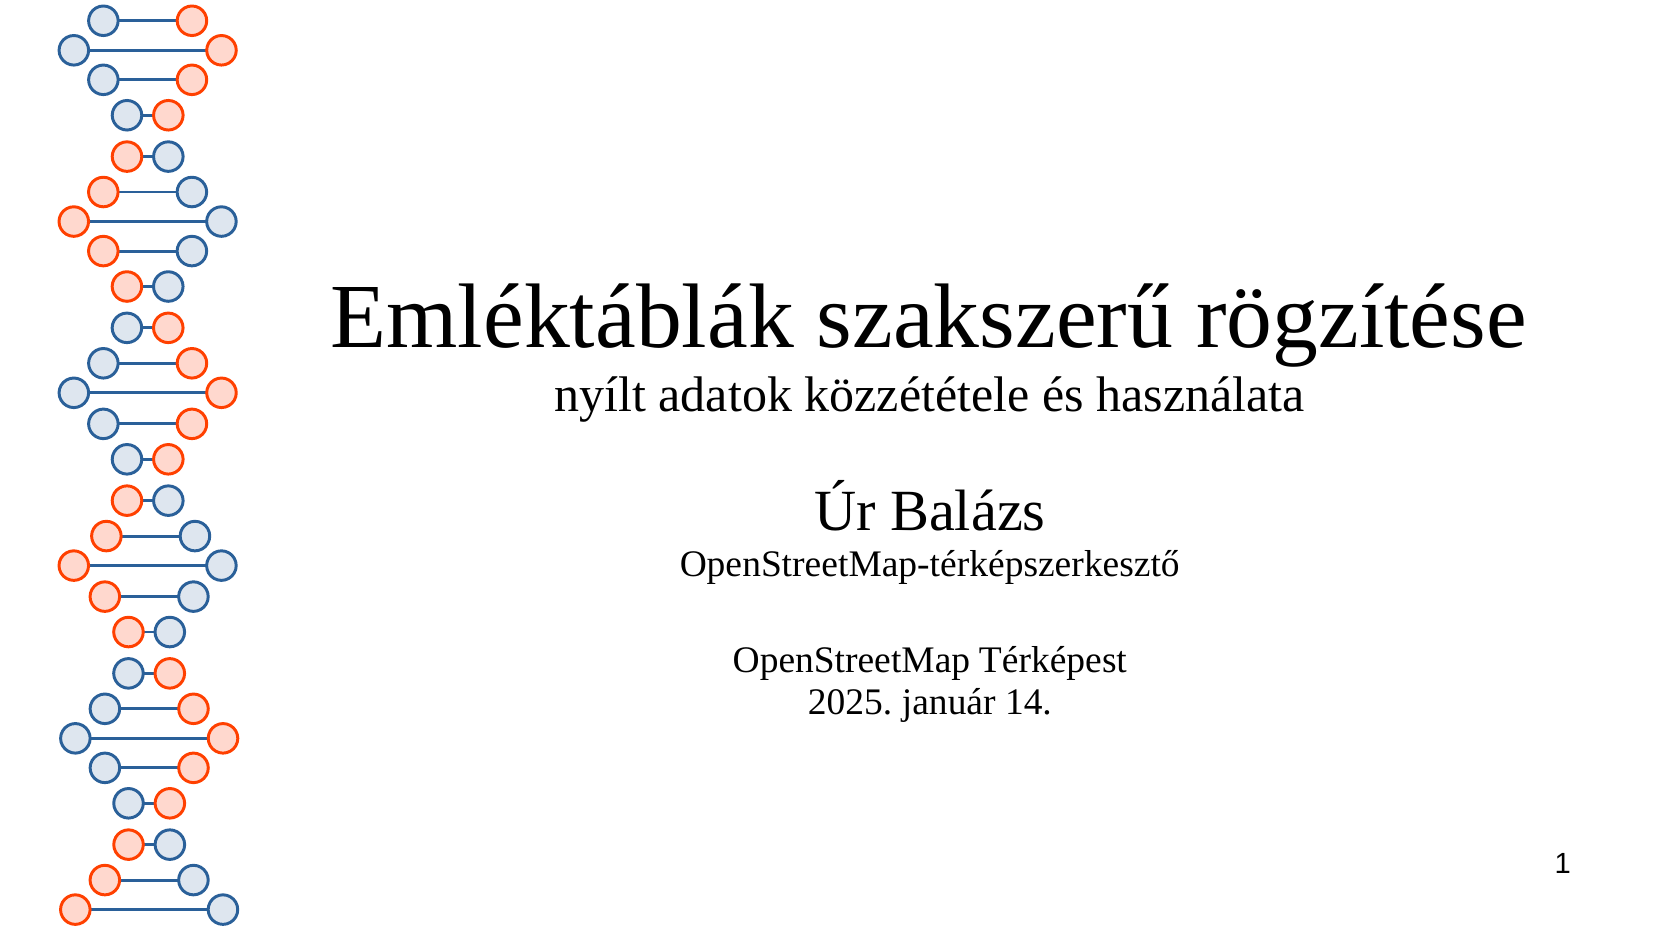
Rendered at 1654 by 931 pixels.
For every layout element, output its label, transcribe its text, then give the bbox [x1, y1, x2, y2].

subtitle Emléktáblák szakszerű rögzítése nyílt adatok közzététele és használata Úr Balázs OpenStreetMap-térképszerkesztő OpenStreetMap Térképest 2025. január 14. [265, 224, 1595, 764]
